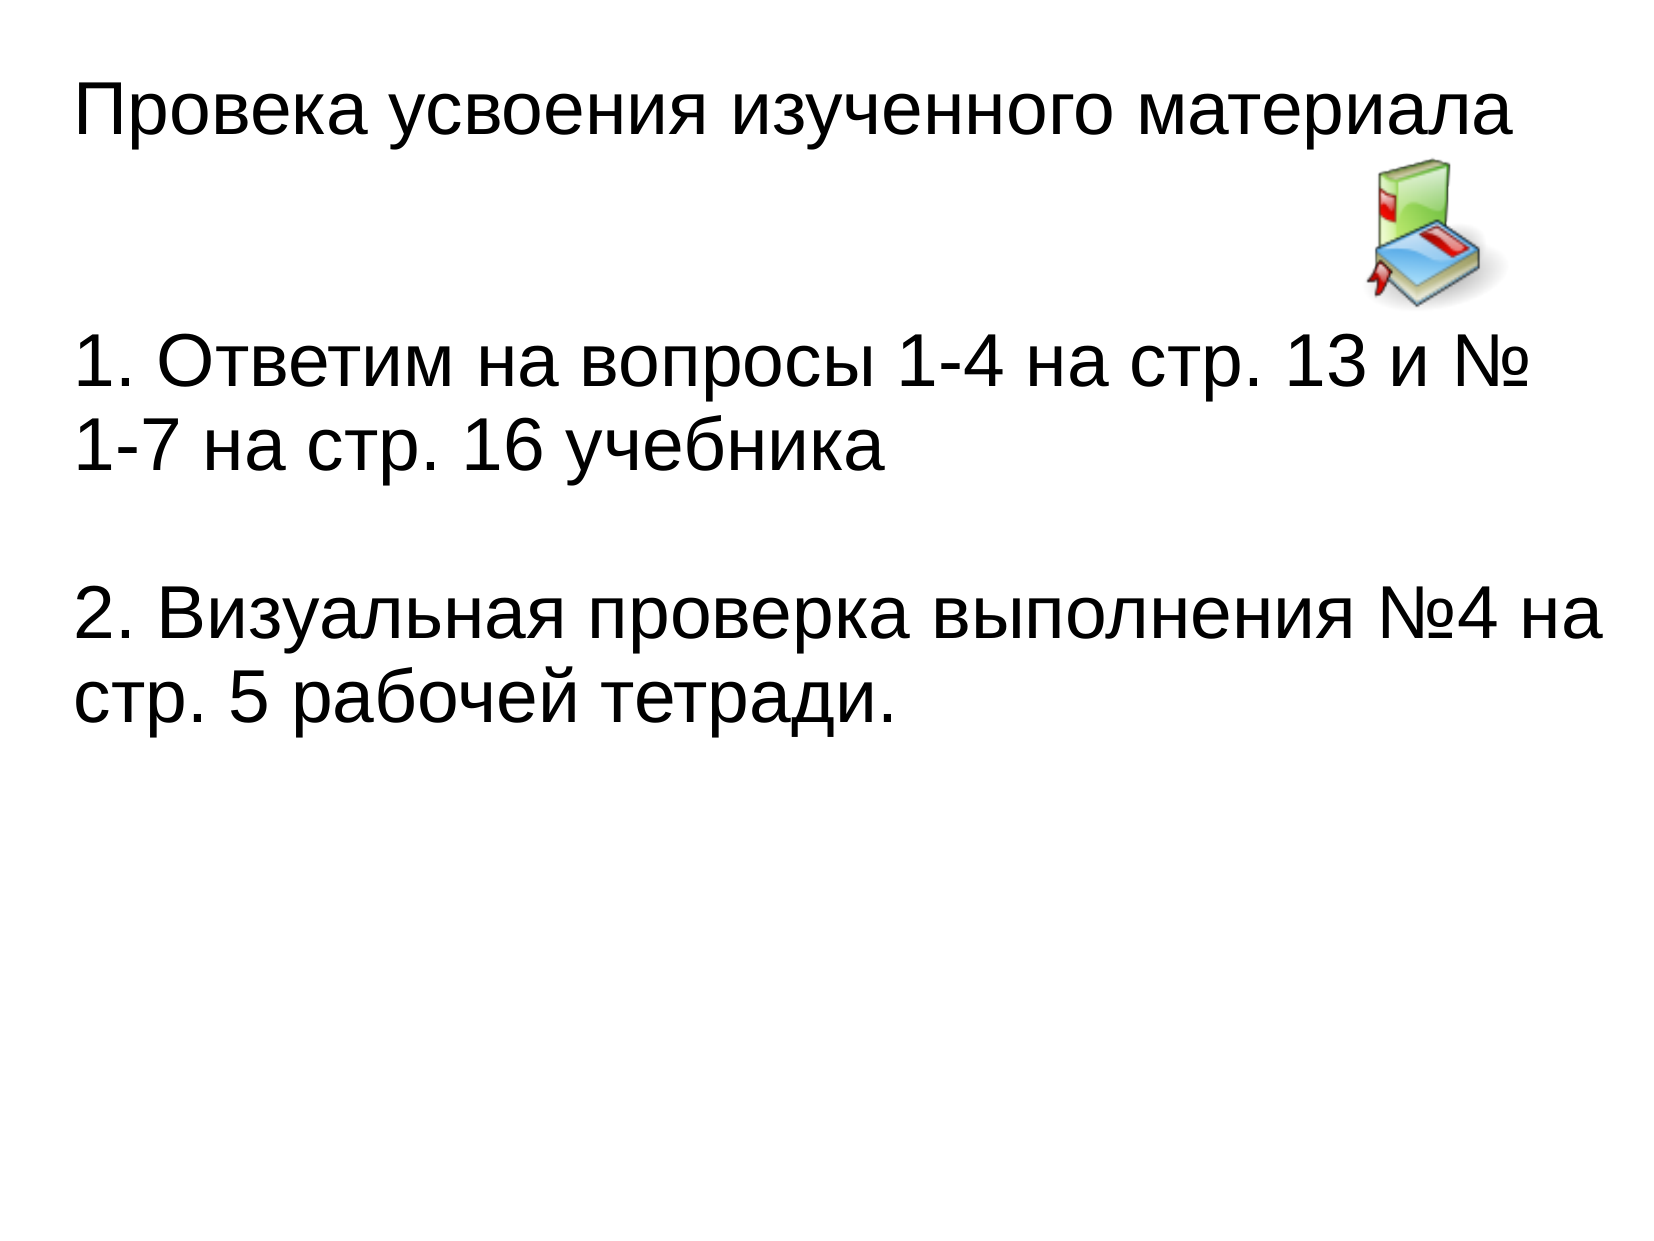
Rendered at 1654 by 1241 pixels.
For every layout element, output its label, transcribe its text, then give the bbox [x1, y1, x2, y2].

text_box Провека усвоения изученного материала 1. Ответим на вопросы 1-4 на стр. 13 и № 1-7 на стр. 16 учебника 2. Визуальная проверка выполнения №4 на стр. 5 рабочей тетради. [59, 59, 1625, 746]
